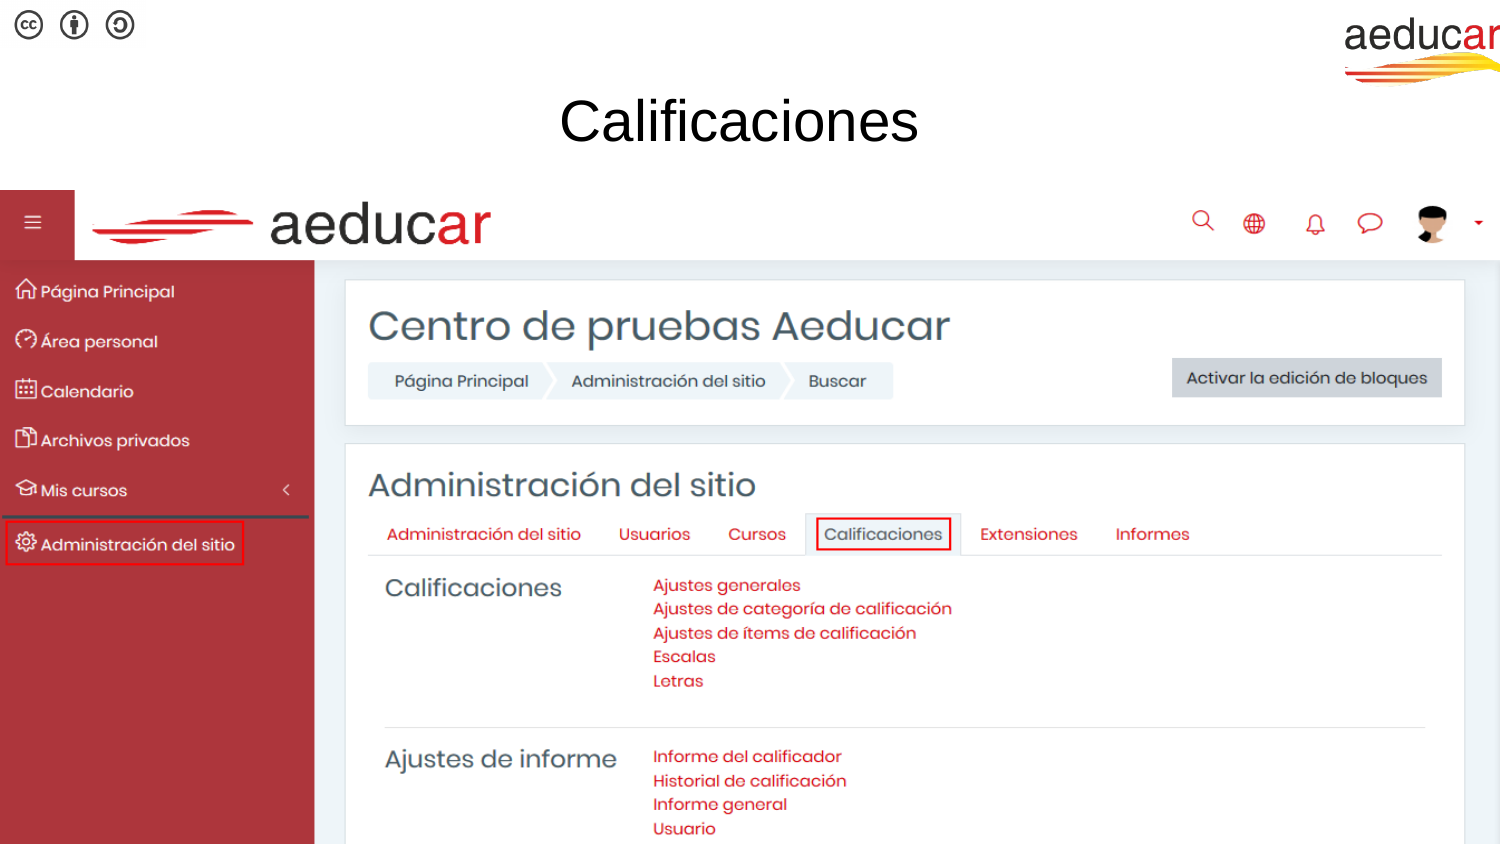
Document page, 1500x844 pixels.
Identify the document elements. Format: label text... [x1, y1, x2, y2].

picture [0, 0, 146, 48]
title Calificaciones [544, 68, 956, 163]
picture [1344, 0, 1500, 104]
picture [0, 190, 1500, 844]
